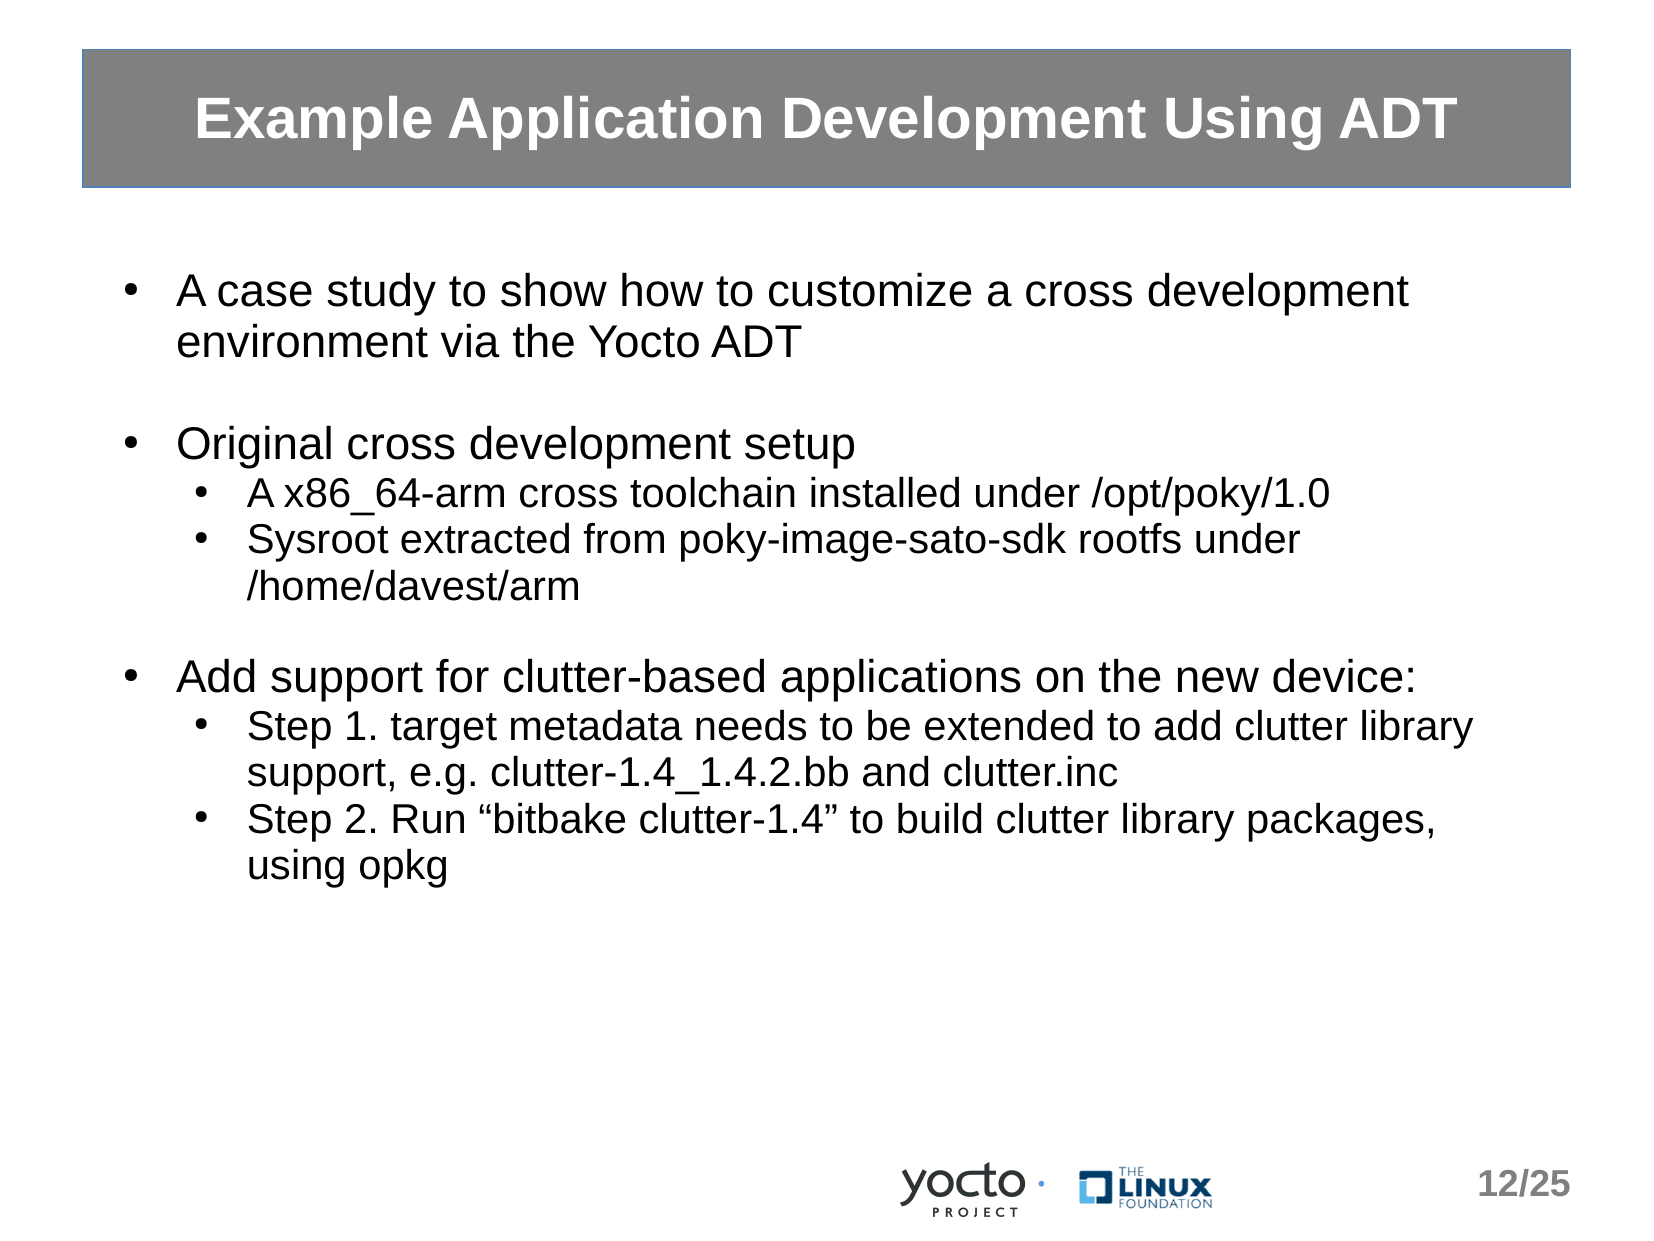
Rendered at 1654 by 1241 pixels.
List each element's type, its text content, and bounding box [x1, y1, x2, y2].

title Example Application Development Using ADT [82, 49, 1571, 188]
text_box A case study to show how to customize a cross development environment via the Yocto ADT Original cross development setup A x86_64-arm cross toolchain installed under /opt/poky/1.0 Sysroot extracted from poky-image-sato-sdk rootfs under /home/davest/arm Add support for clutter-based applications on the new device: Step 1. target metadata needs to be extended to add clutter library support, e.g. clutter-1.4_1.4.2.bb and clutter.inc Step 2. Run “bitbake clutter-1.4” to build clutter library packages, using opkg [90, 257, 1557, 925]
picture [900, 1162, 1044, 1217]
picture [1075, 1162, 1215, 1211]
